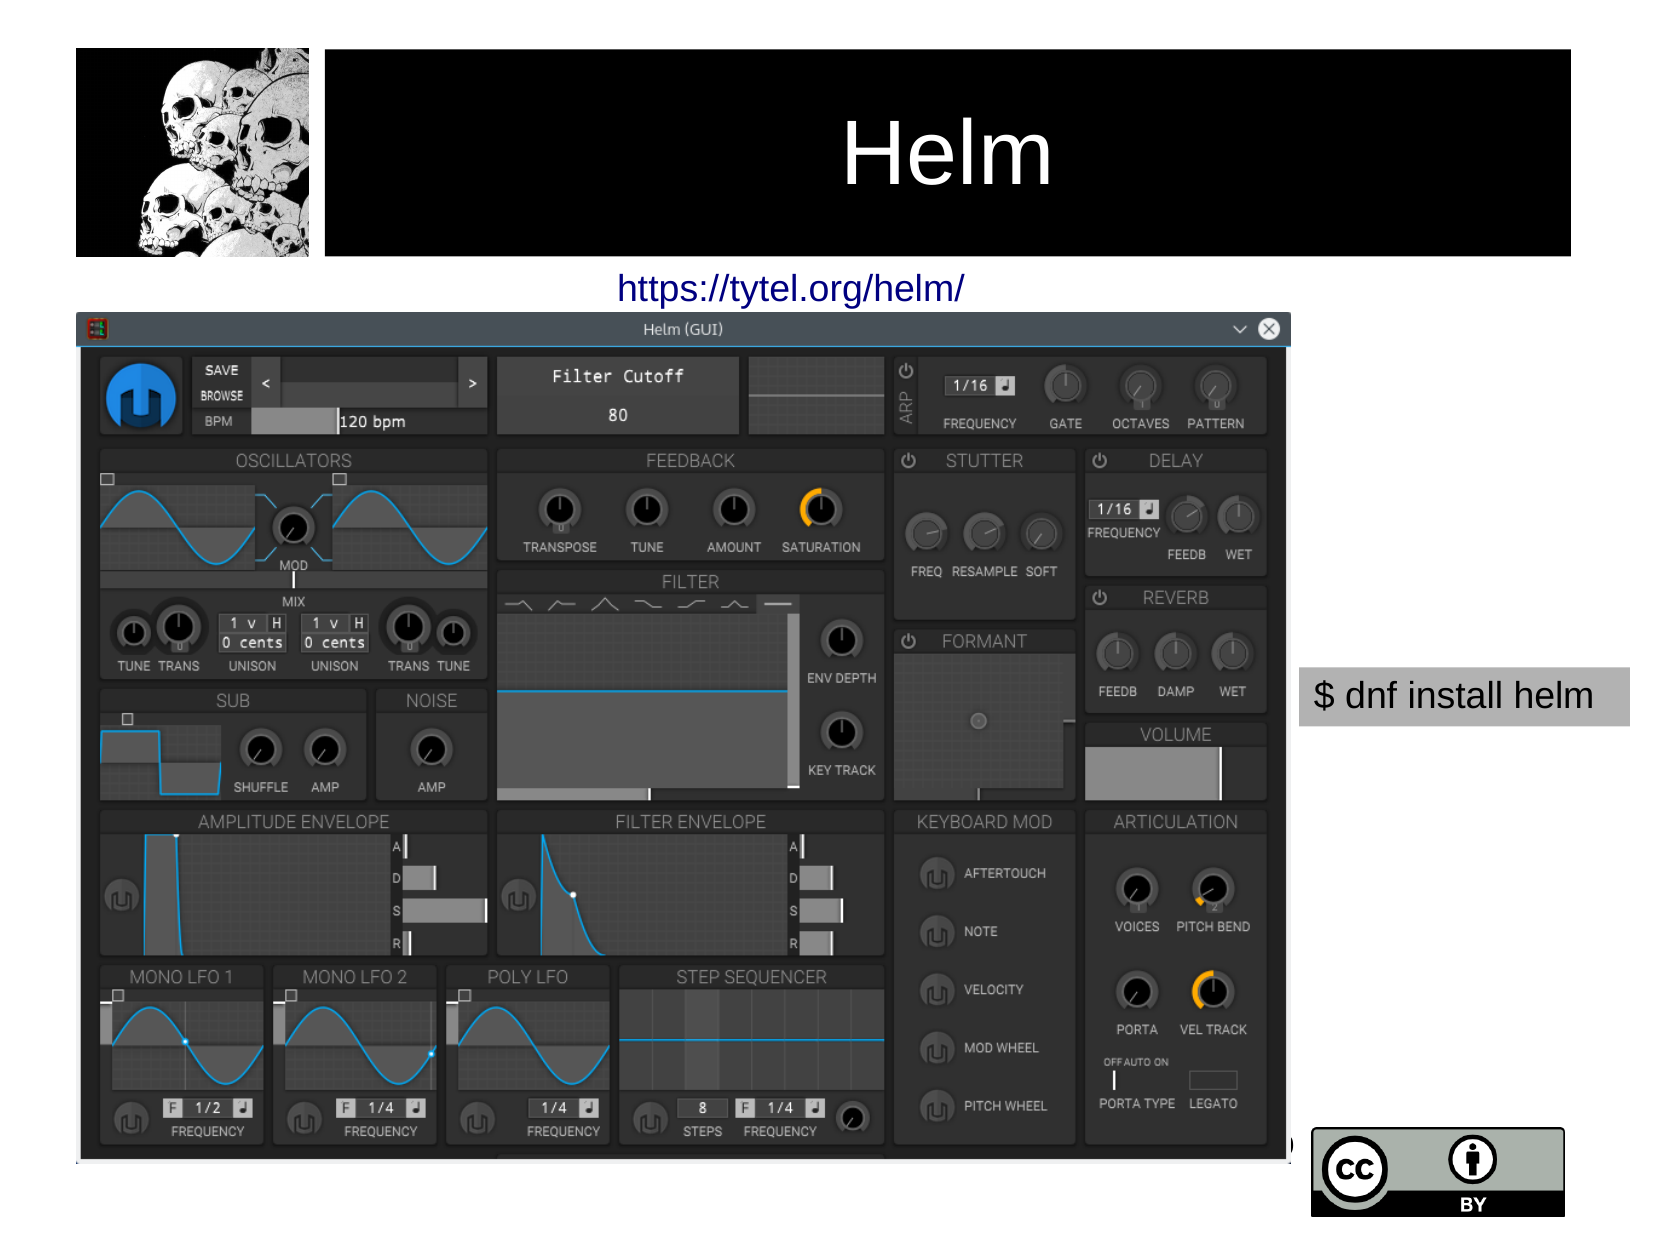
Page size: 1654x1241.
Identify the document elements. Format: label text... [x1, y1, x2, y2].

picture [76, 48, 309, 257]
picture [76, 312, 1291, 1164]
picture [1311, 1127, 1565, 1217]
text_box $ dnf install helm [1299, 667, 1630, 727]
title Helm [324, 49, 1571, 257]
text_box https://tytel.org/helm/ [602, 259, 1016, 317]
